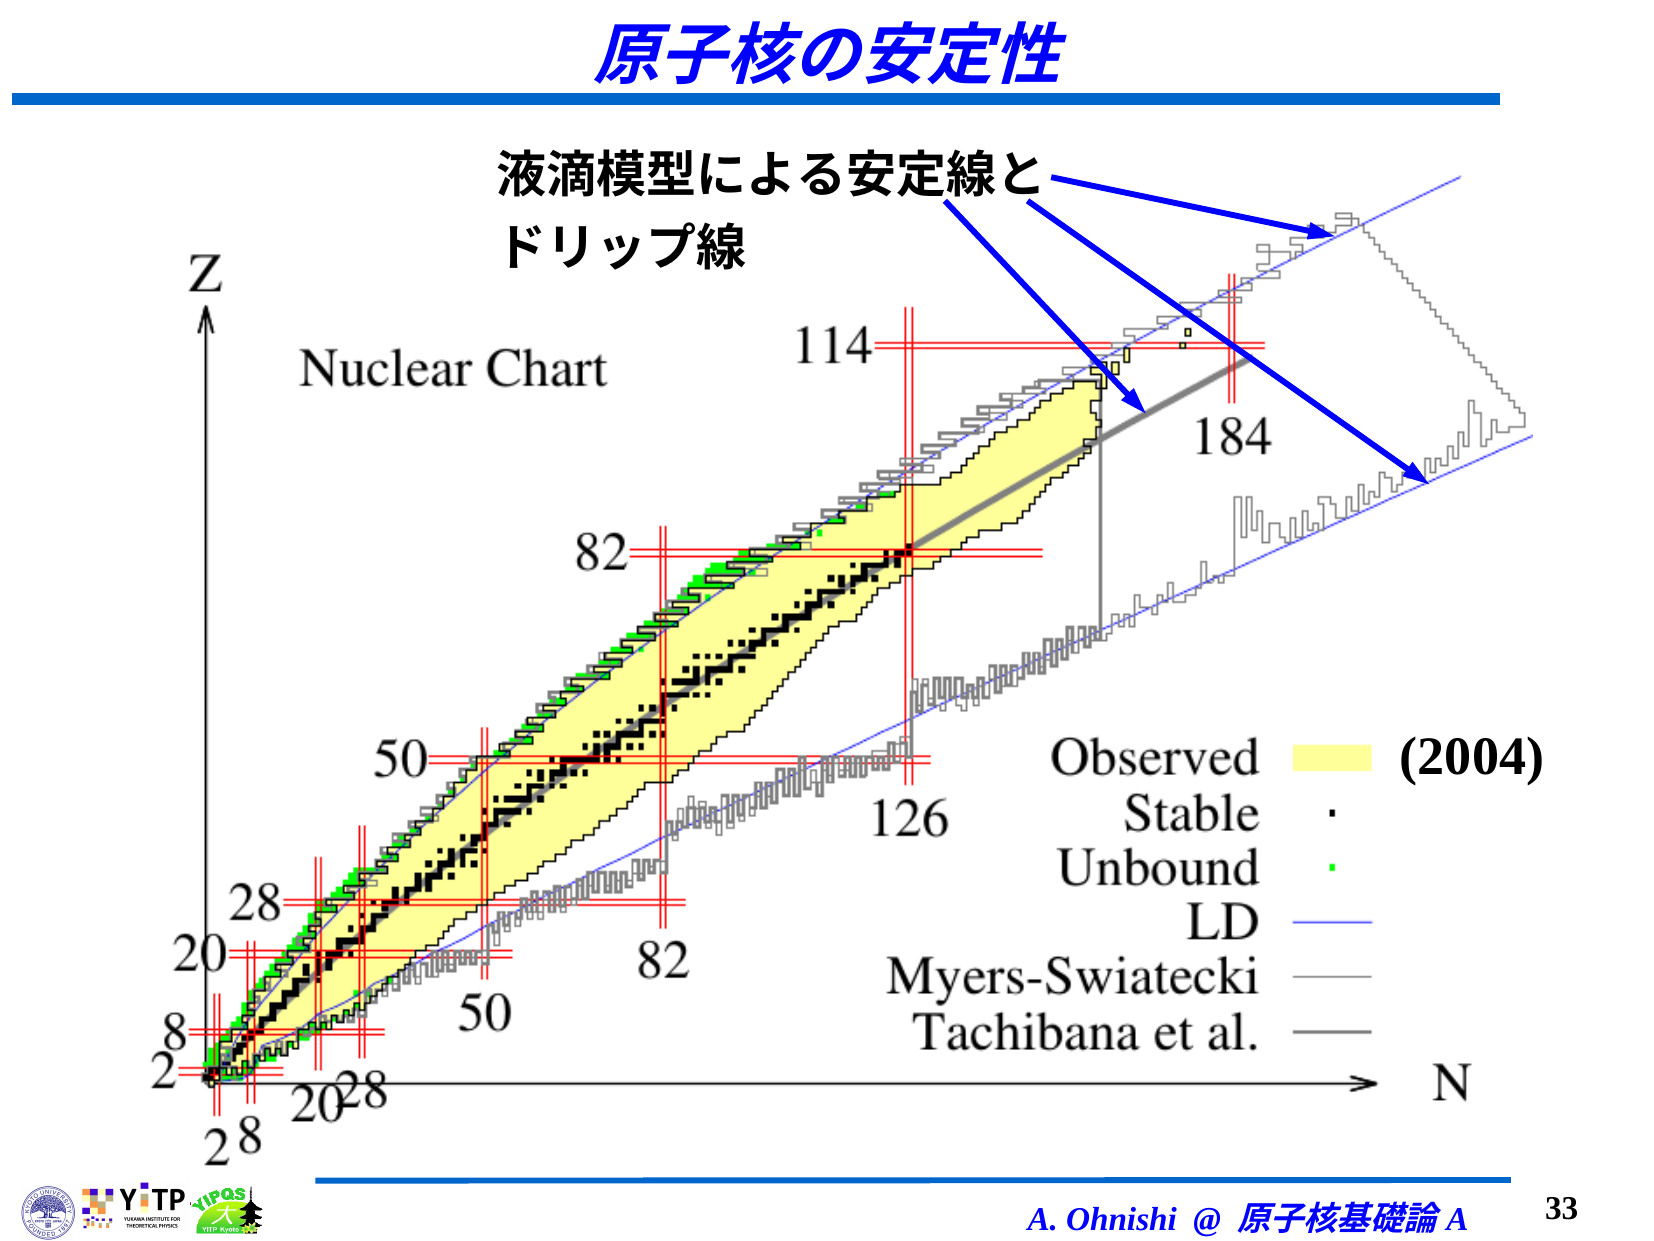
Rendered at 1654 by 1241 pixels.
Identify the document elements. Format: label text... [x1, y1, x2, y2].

title 原子核の安定性 [0, 0, 1654, 99]
picture [77, 1179, 263, 1234]
picture [20, 1185, 76, 1241]
text_box 液滴模型による安定線と ドリップ線 [496, 134, 1052, 235]
text_box (2004) [1399, 726, 1577, 788]
picture [100, 134, 1533, 1176]
